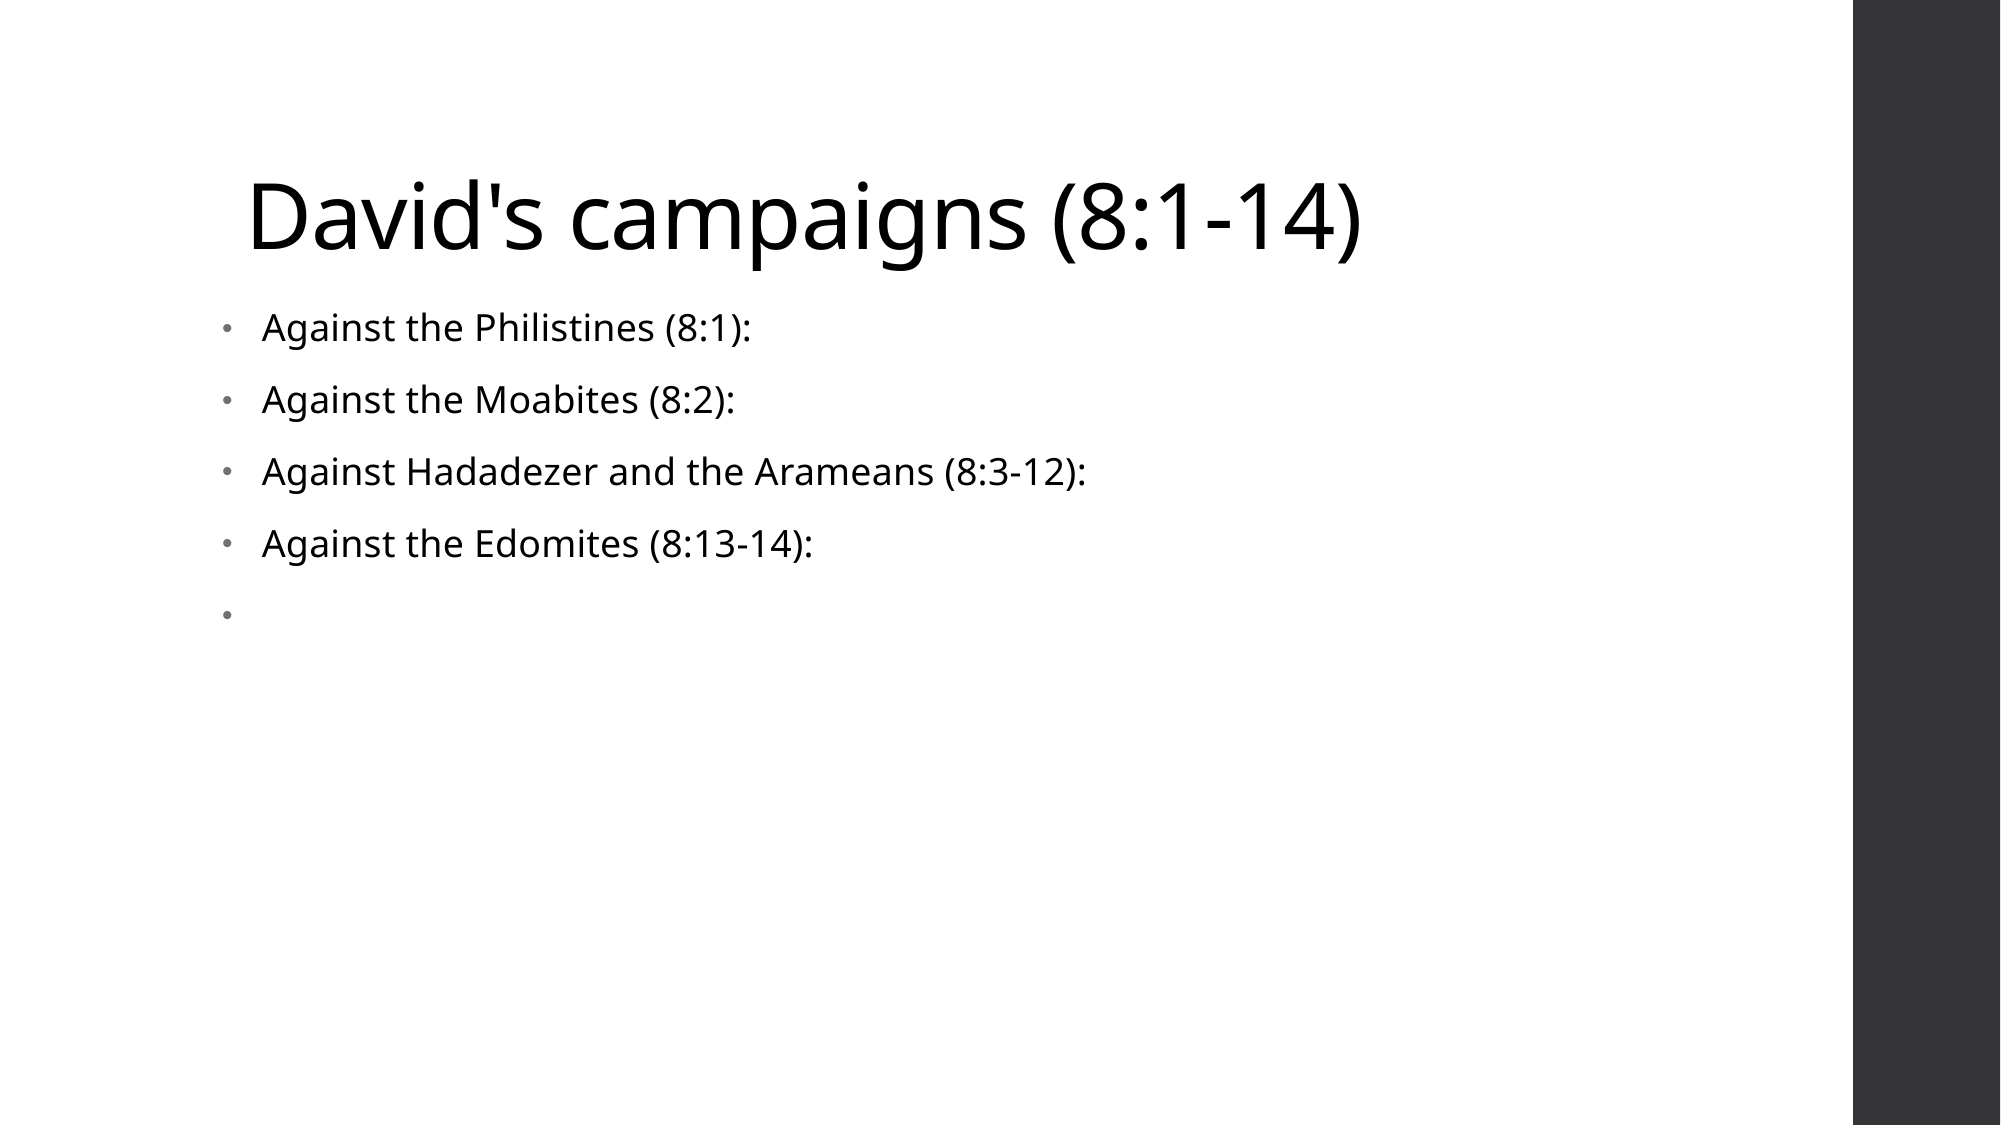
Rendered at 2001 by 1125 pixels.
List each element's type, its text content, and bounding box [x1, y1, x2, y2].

list Against the Philistines (8:1): Against the Moabites (8:2): Against Hadadezer and the Arameans (8:3-12): Against the Edomites (8:13-14): [206, 299, 1617, 1014]
title David's campaigns (8:1-14) [206, 60, 1797, 278]
